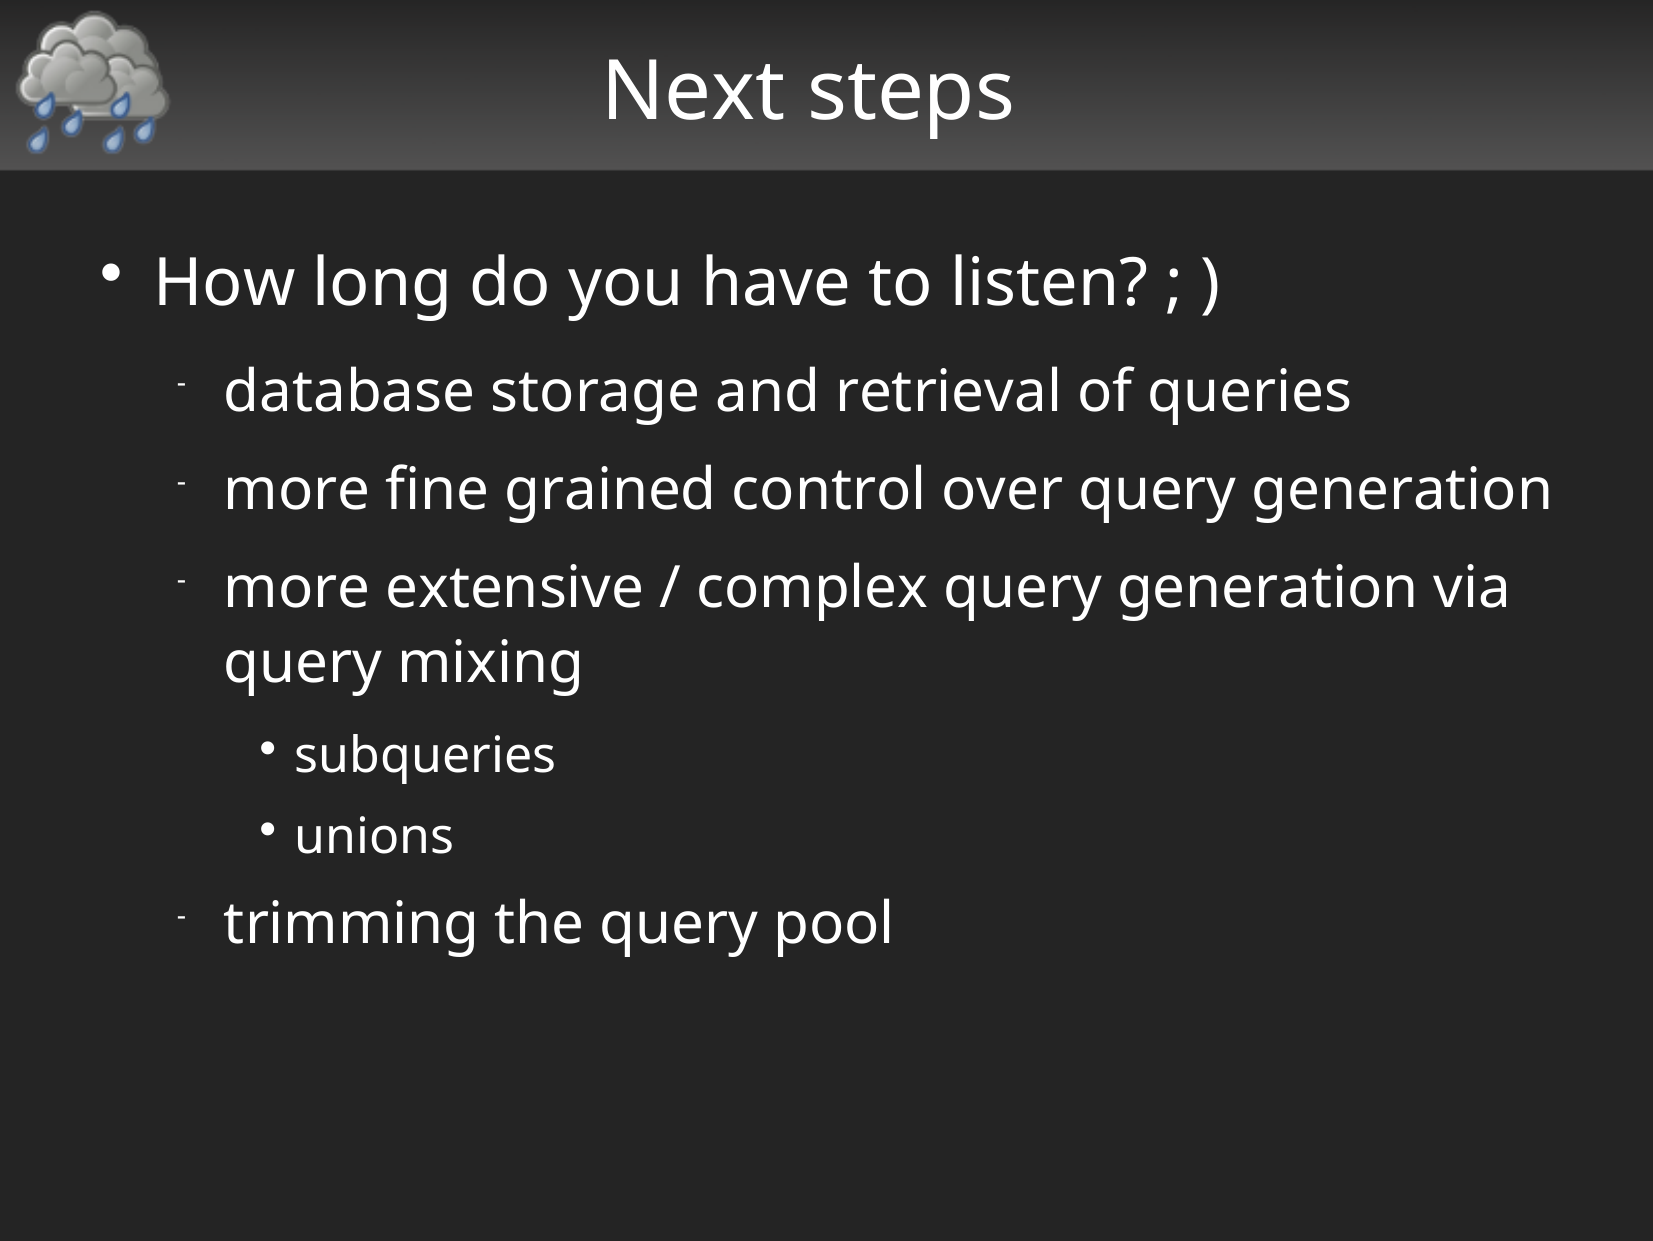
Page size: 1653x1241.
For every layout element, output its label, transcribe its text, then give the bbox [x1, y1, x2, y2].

picture [0, 0, 1653, 1241]
title Next steps [82, 39, 1570, 137]
list How long do you have to listen? ; ) database storage and retrieval of queries more fine grained control over query generation more extensive / complex query generation via query mixing subqueries unions trimming the query pool [82, 236, 1570, 1042]
